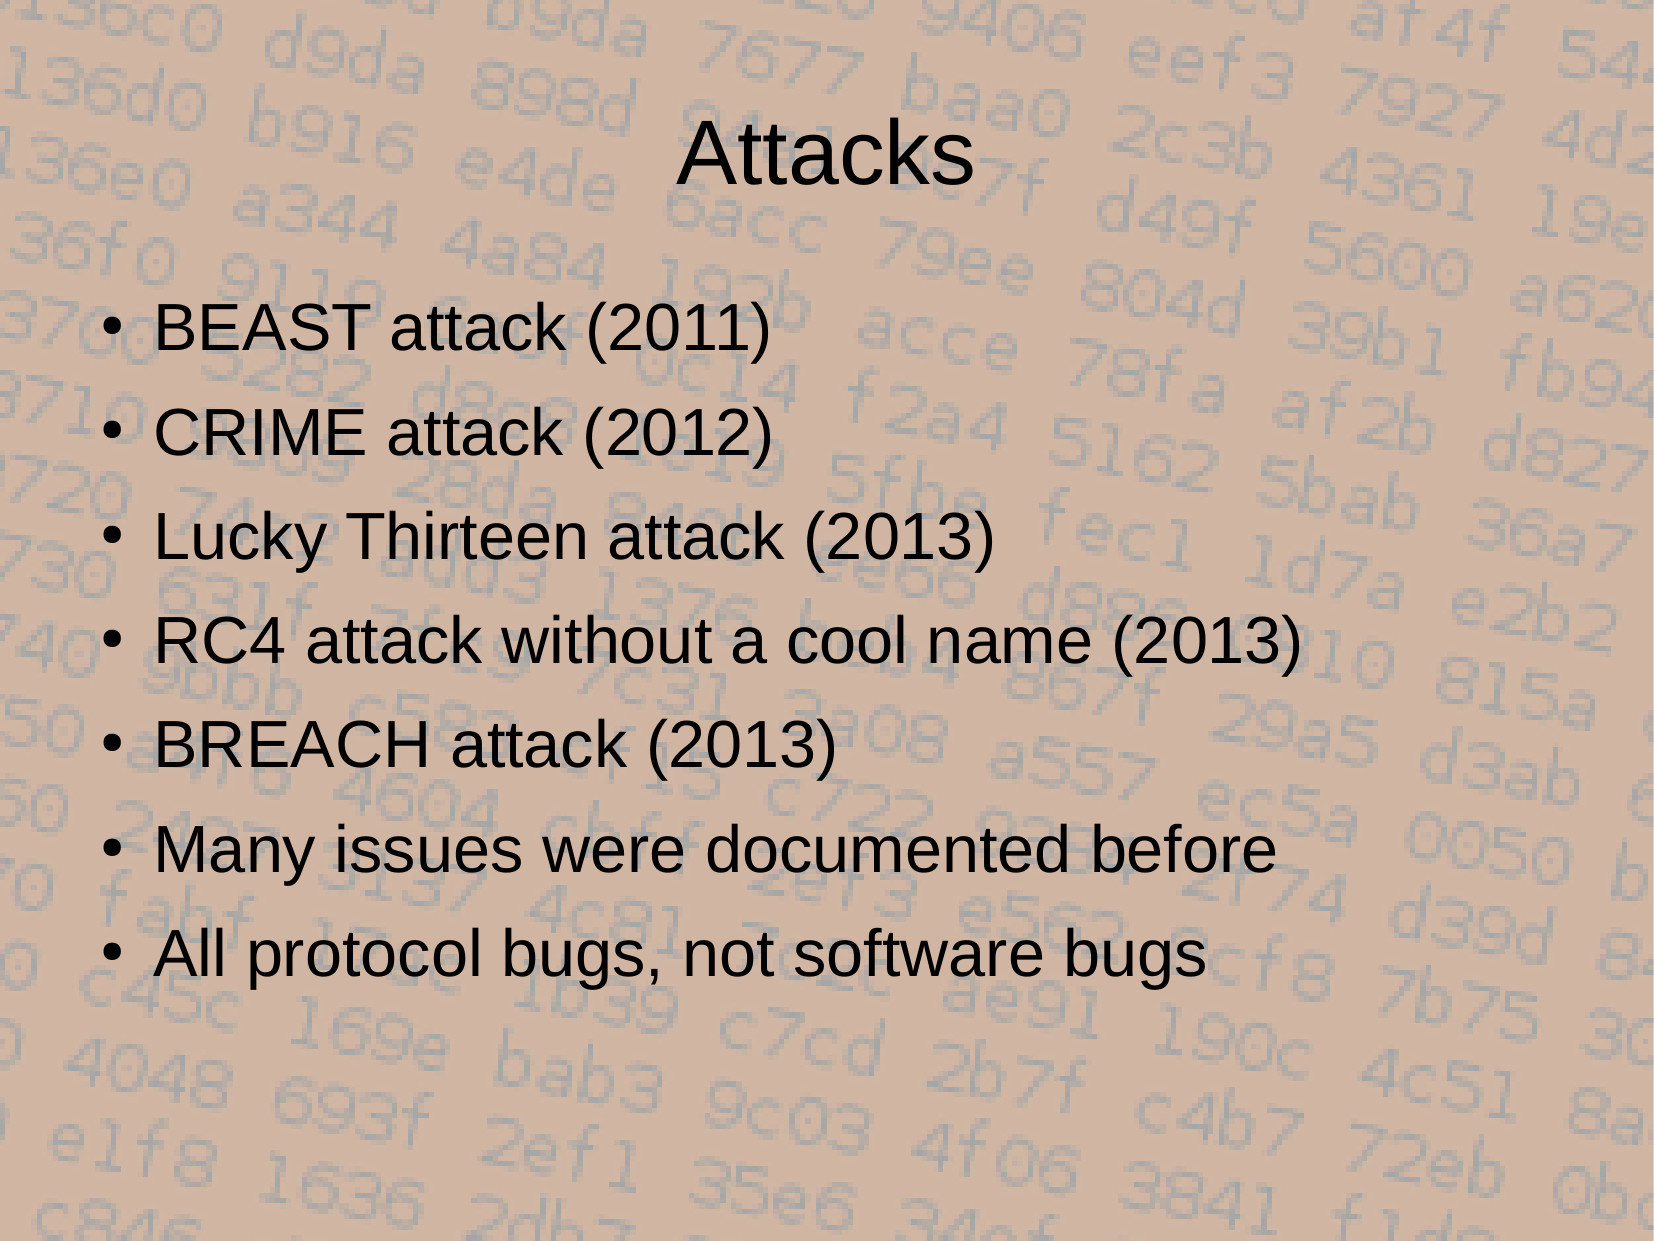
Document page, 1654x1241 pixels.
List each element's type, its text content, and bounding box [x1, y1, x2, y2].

title Attacks [82, 49, 1571, 257]
picture [0, 0, 1654, 1241]
list BEAST attack (2011) CRIME attack (2012) Lucky Thirteen attack (2013) RC4 attack without a cool name (2013) BREACH attack (2013) Many issues were documented before All protocol bugs, not software bugs [82, 290, 1571, 1217]
